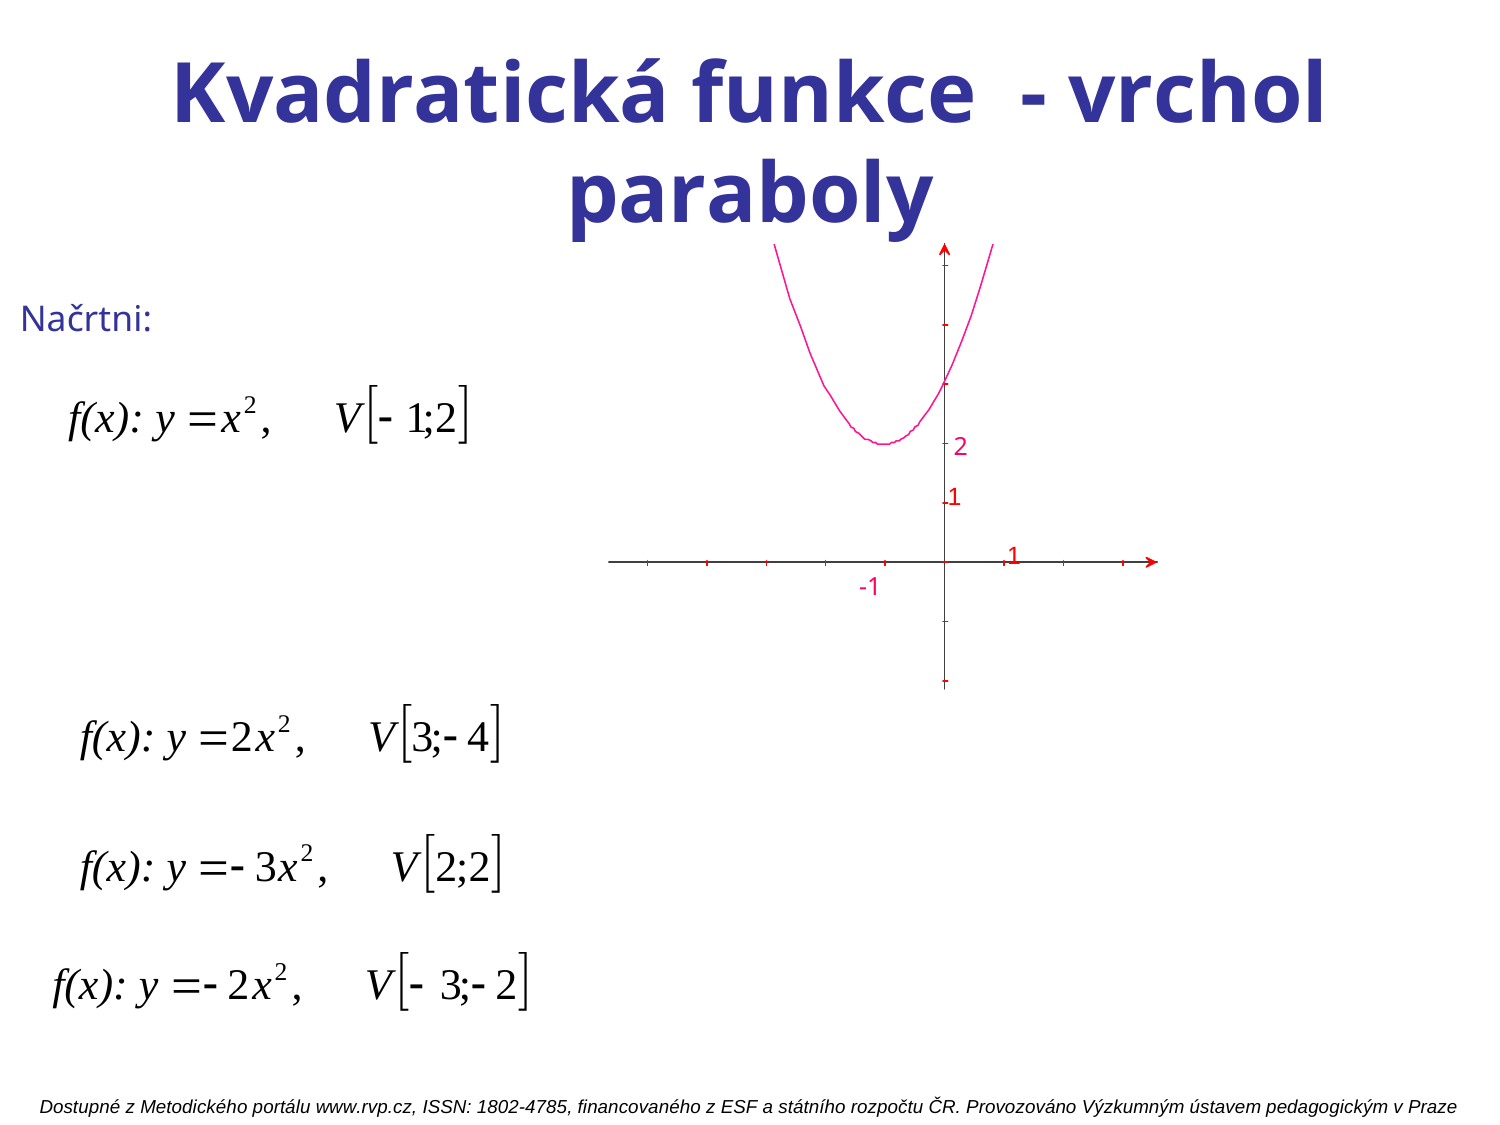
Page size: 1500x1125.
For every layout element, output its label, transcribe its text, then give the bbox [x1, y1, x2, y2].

chart [37, 952, 536, 1018]
chart [64, 834, 509, 900]
text_box Dostupné z Metodického portálu www.rvp.cz, ISSN: 1802-4785, financovaného z ESF a státního rozpočtu ČR. Provozováno Výzkumným ústavem pedagogickým v Praze [24, 1087, 1477, 1125]
picture [606, 243, 1160, 693]
chart [64, 704, 509, 770]
chart [53, 385, 475, 452]
text_box Načrtni: [5, 243, 280, 347]
text_box Kvadratická funkce - vrchol paraboly [75, 45, 1426, 233]
